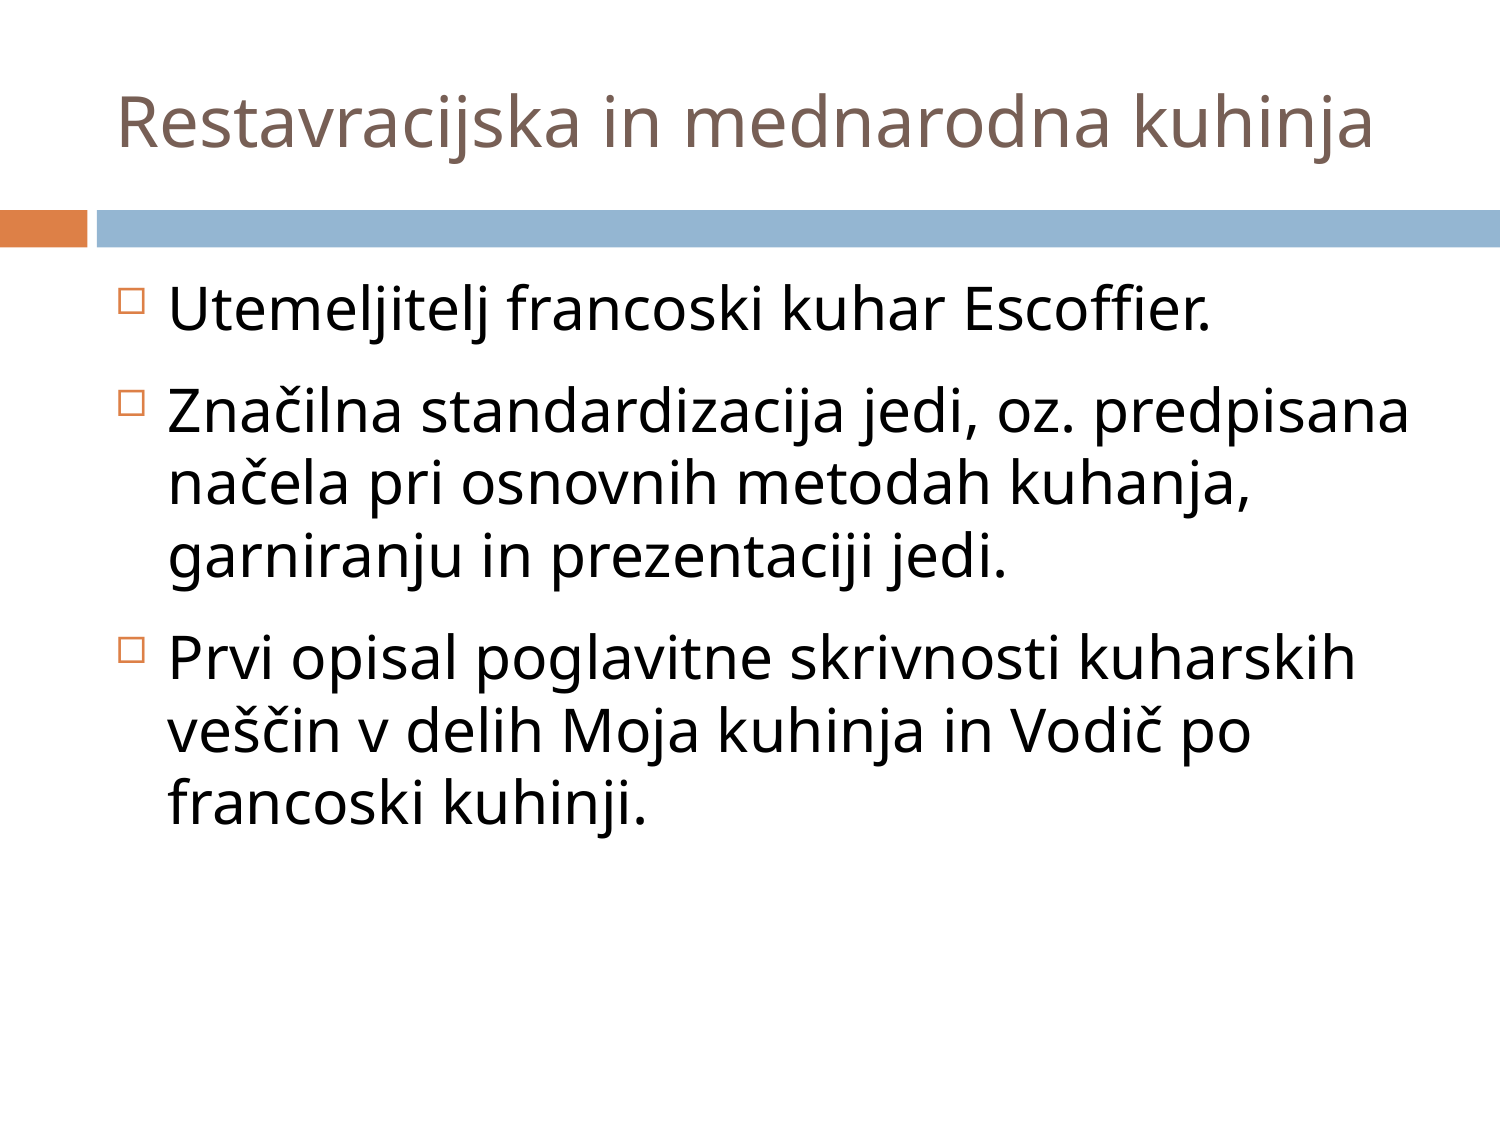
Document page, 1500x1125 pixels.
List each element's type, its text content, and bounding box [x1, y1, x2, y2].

list Utemeljitelj francoski kuhar Escoffier. Značilna standardizacija jedi, oz. predpisana načela pri osnovnih metodah kuhanja, garniranju in prezentaciji jedi. Prvi opisal poglavitne skrivnosti kuharskih veščin v delih Moja kuhinja in Vodič po francoski kuhinji. [100, 262, 1438, 1000]
title Restavracijska in mednarodna kuhinja [100, 37, 1438, 200]
